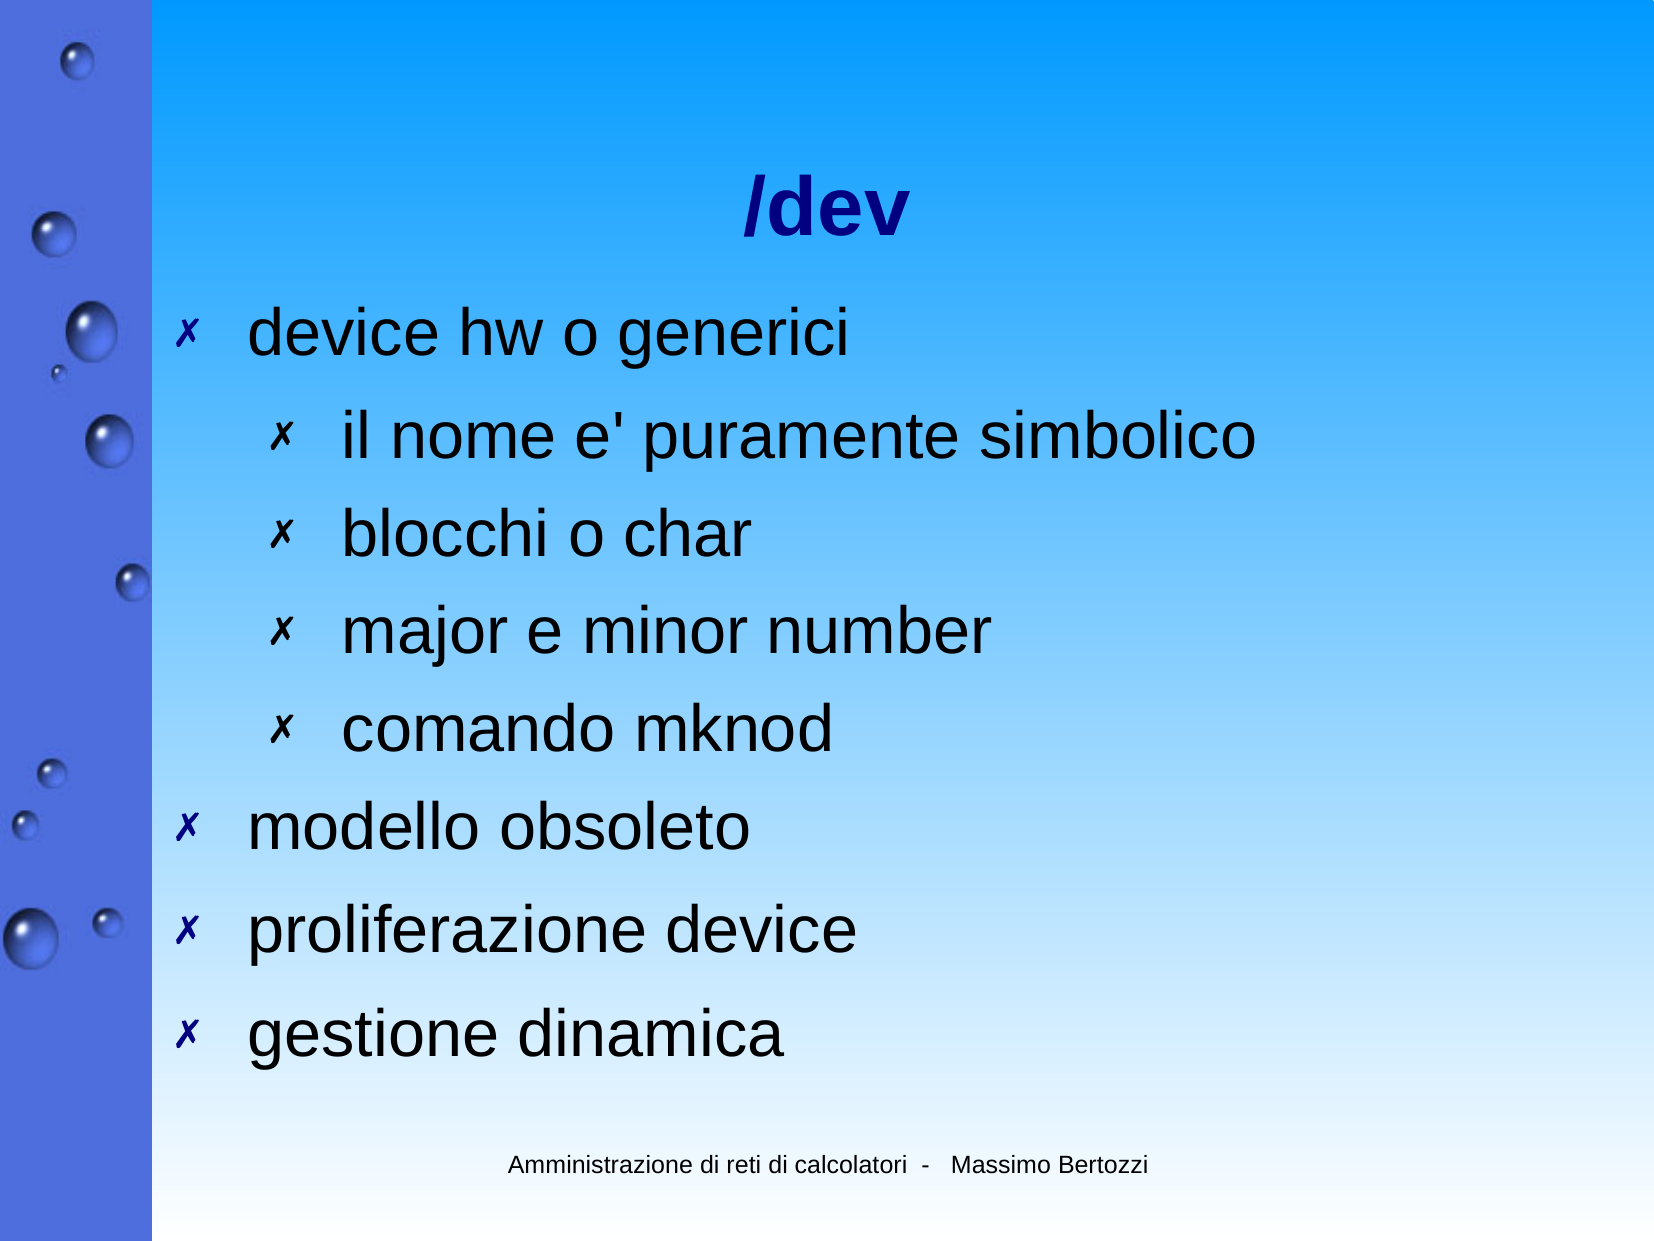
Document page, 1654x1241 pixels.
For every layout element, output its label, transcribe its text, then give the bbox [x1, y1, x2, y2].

picture [0, 0, 152, 1241]
title /dev [121, 102, 1534, 311]
list device hw o generici il nome e' puramente simbolico blocchi o char major e minor number comando mknod modello obsoleto proliferazione device gestione dinamica [152, 295, 1565, 1095]
